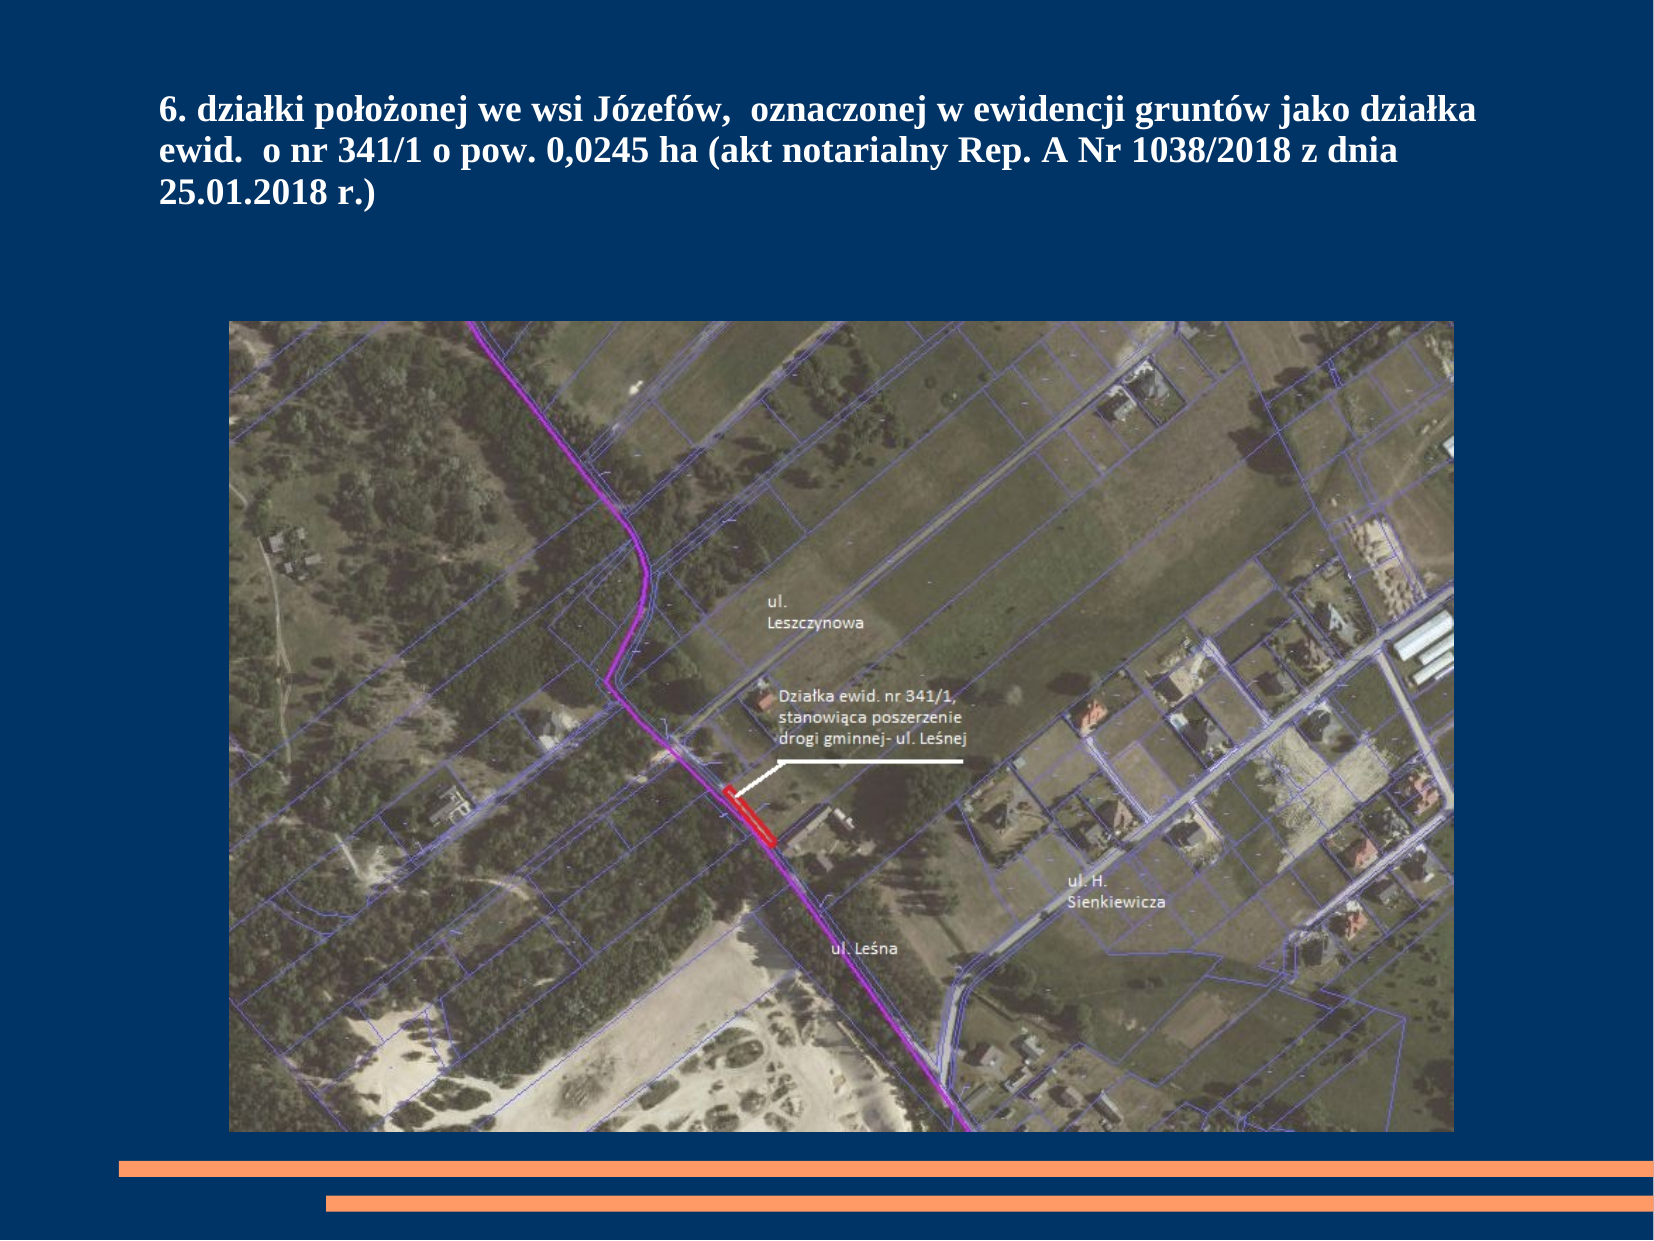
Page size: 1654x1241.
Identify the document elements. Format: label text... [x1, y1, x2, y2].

title 6. działki położonej we wsi Józefów, oznaczonej w ewidencji gruntów jako działka ewid. o nr 341/1 o pow. 0,0245 ha (akt notarialny Rep. A Nr 1038/2018 z dnia 25.01.2018 r.) [121, 46, 1534, 254]
picture [229, 321, 1454, 1132]
